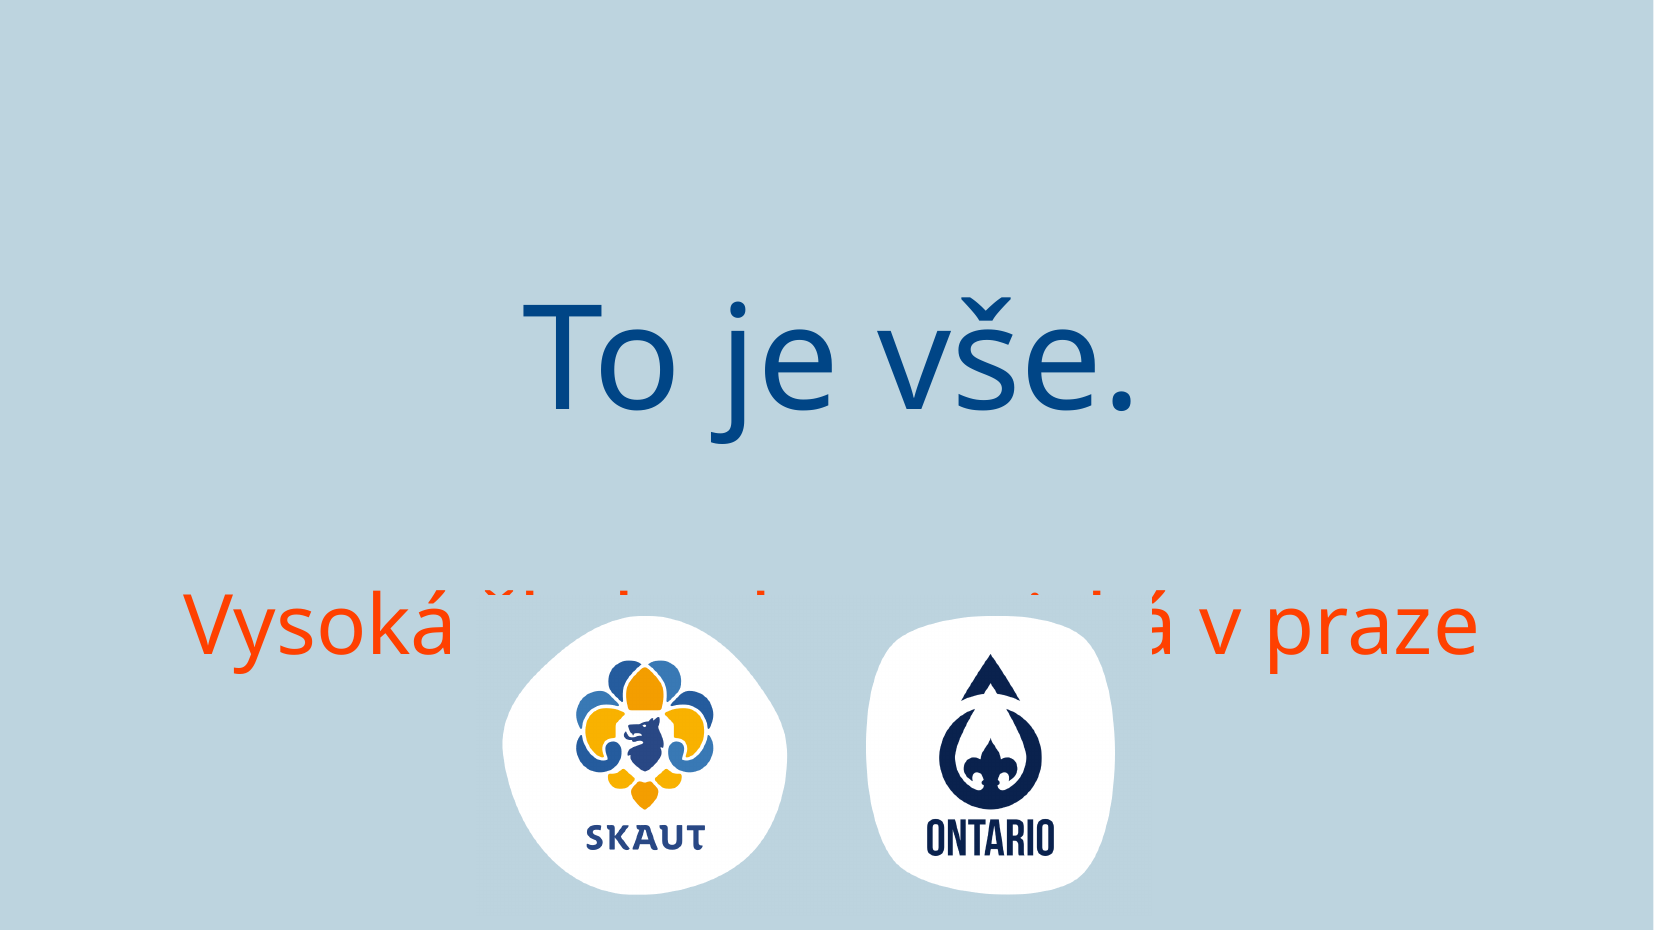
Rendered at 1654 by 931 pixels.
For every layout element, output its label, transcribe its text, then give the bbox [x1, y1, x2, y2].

subtitle To je vše. Vysoká škola ekonomická v praze [88, 106, 1577, 827]
picture [476, 595, 1152, 916]
